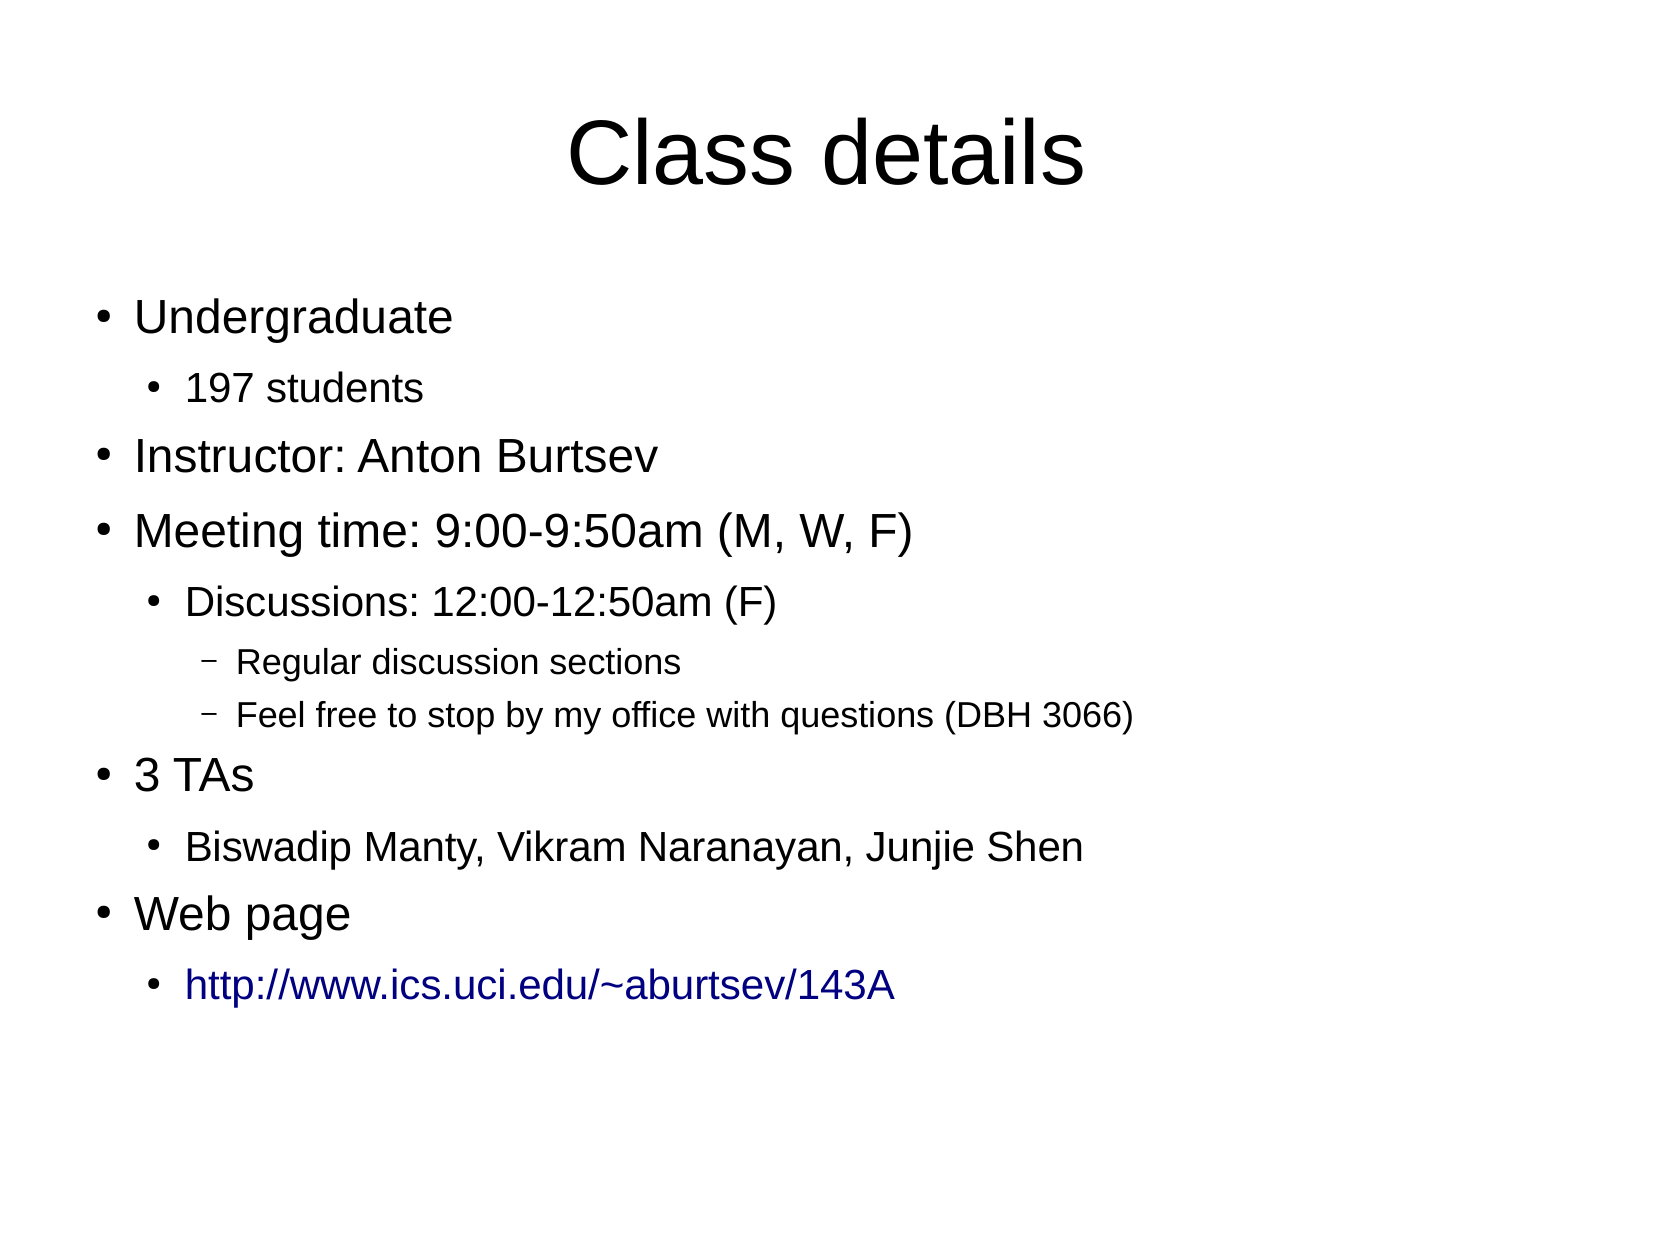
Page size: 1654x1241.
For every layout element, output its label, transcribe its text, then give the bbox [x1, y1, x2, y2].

list Undergraduate 197 students Instructor: Anton Burtsev Meeting time: 9:00-9:50am (M, W, F) Discussions: 12:00-12:50am (F) Regular discussion sections Feel free to stop by my office with questions (DBH 3066) 3 TAs Biswadip Manty, Vikram Naranayan, Junjie Shen Web page http://www.ics.uci.edu/~aburtsev/143A [82, 290, 1571, 1010]
title Class details [82, 49, 1571, 257]
